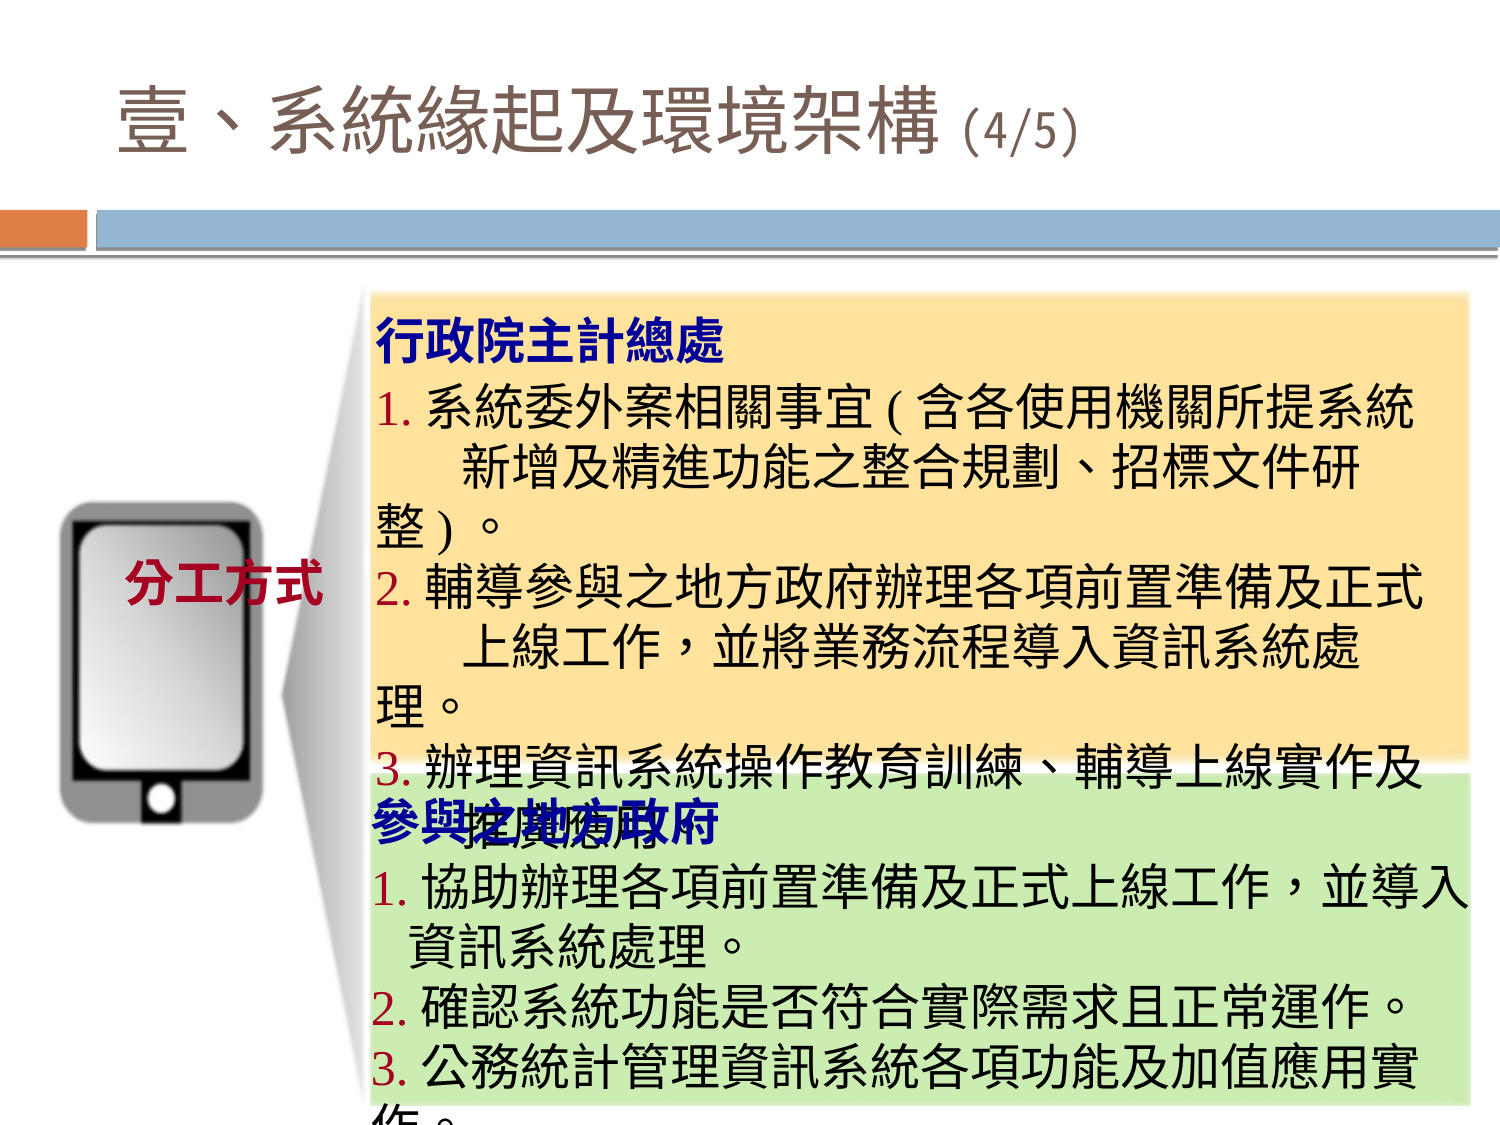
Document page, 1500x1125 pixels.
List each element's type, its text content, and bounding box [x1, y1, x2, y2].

text_box 行政院主計總處 1.系統委外案相關事宜(含各使用機關所提系統 新增及精進功能之整合規劃、招標文件研整)。 2.輔導參與之地方政府辦理各項前置準備及正式 上線工作，並將業務流程導入資訊系統處理。 3.辦理資訊系統操作教育訓練、輔導上線實作及 推廣應用。 [360, 302, 1465, 782]
picture [1465, 773, 1471, 782]
text_box 分工方式 [202, 570, 207, 596]
picture [29, 283, 1471, 1106]
title 壹、系統緣起及環境架構(4/5) [100, 37, 1438, 200]
text_box 參與之地方政府 1.協助辦理各項前置準備及正式上線工作，並導入 資訊系統處理。 2.確認系統功能是否符合實際需求且正常運作。 3.公務統計管理資訊系統各項功能及加值應用實作。 [355, 782, 1491, 1125]
text_box 分工方式 [116, 536, 207, 748]
